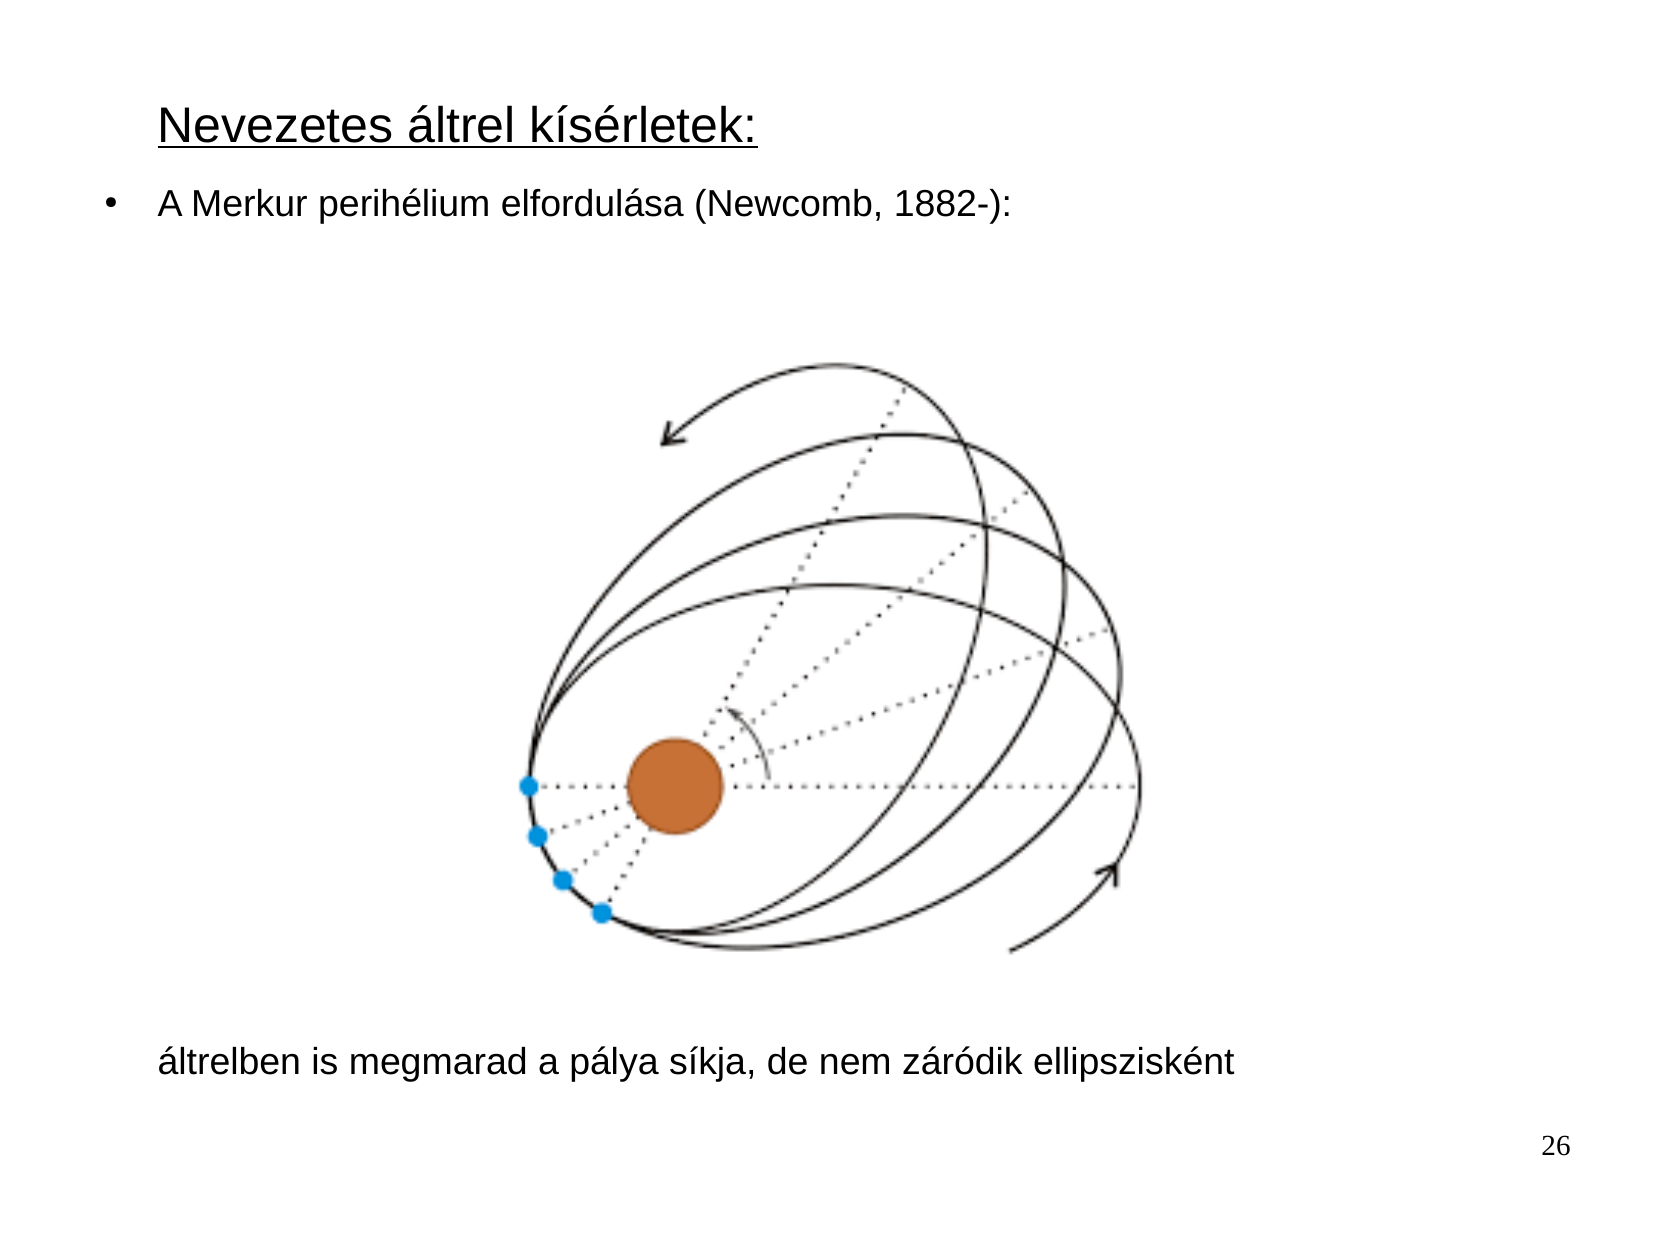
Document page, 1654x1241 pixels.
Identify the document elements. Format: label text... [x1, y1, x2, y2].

picture [487, 315, 1176, 1004]
list Nevezetes áltrel kísérletek: A Merkur perihélium elfordulása (Newcomb, 1882-): áltrelben is megmarad a pálya síkja, de nem záródik ellipszisként [86, 97, 1576, 1155]
